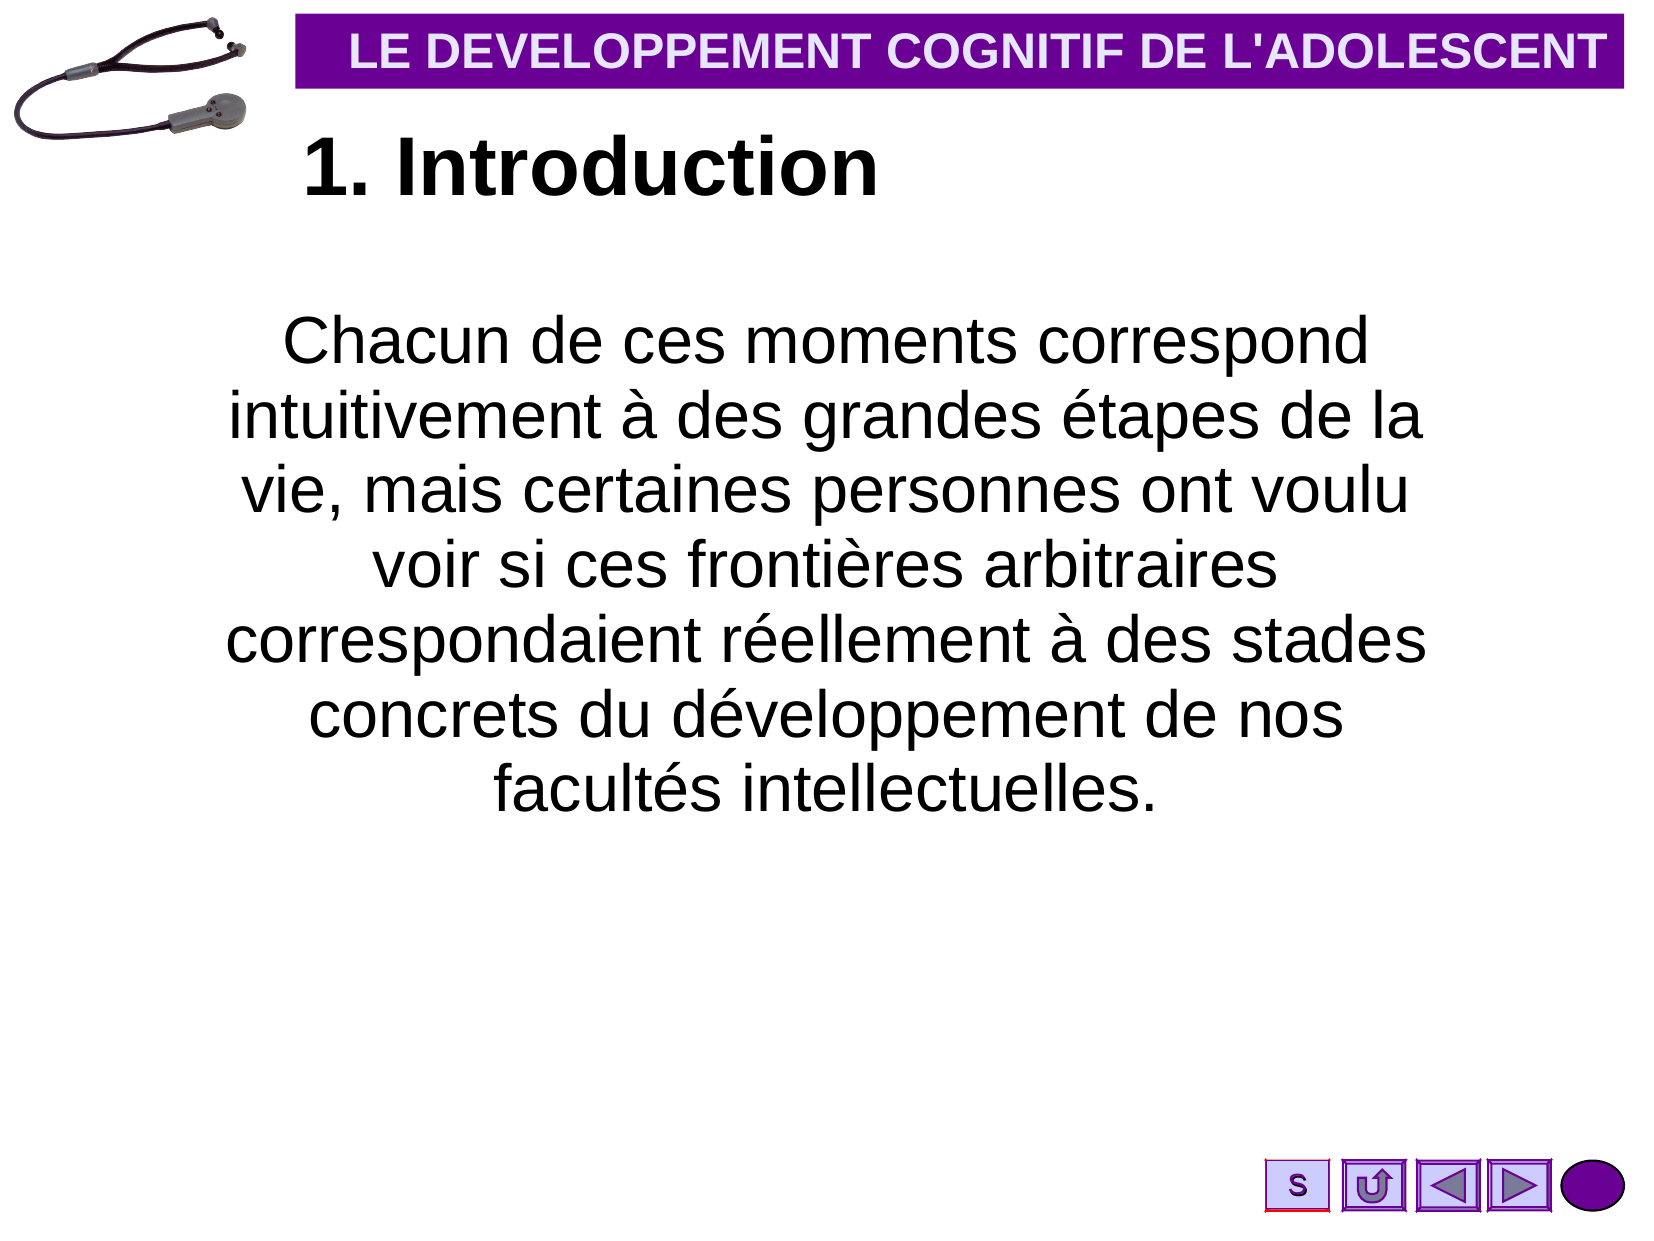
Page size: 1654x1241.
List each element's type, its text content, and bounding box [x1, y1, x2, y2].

text_box [1561, 1160, 1625, 1211]
text_box LE DEVELOPPEMENT COGNITIF DE L'ADOLESCENT [295, 13, 1625, 89]
text_box 1. Introduction [287, 112, 896, 221]
picture [8, 8, 260, 153]
list Chacun de ces moments correspond intuitivement à des grandes étapes de la vie, mais certaines personnes ont voulu voir si ces frontières arbitraires correspondaient réellement à des stades concrets du développement de nos facultés intellectuelles. [189, 295, 1465, 939]
